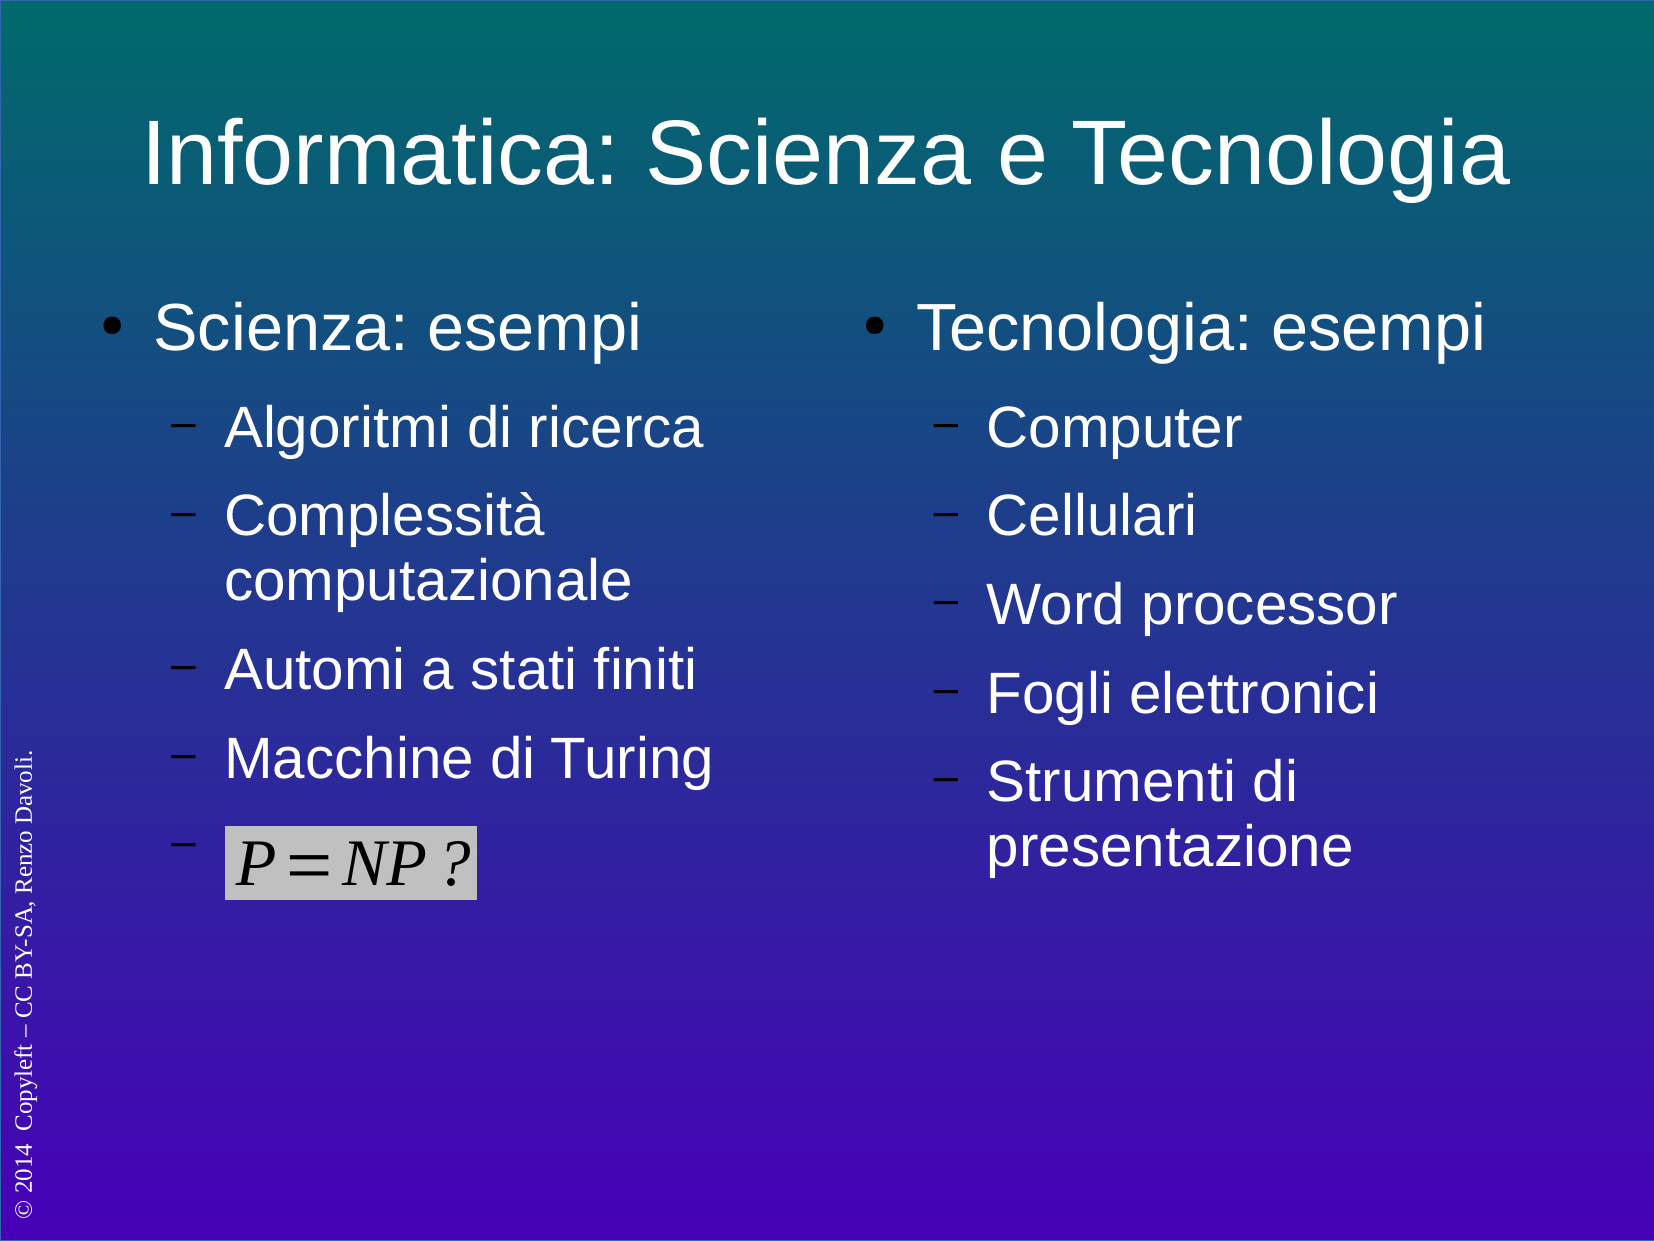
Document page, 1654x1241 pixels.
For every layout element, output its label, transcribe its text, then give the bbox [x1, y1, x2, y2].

chart [225, 826, 478, 901]
list Tecnologia: esempi Computer Cellulari Word processor Fogli elettronici Strumenti di presentazione [845, 290, 1572, 1109]
title Informatica: Scienza e Tecnologia [82, 56, 1571, 250]
list Scienza: esempi Algoritmi di ricerca Complessità computazionale Automi a stati finiti Macchine di Turing [82, 290, 809, 1109]
